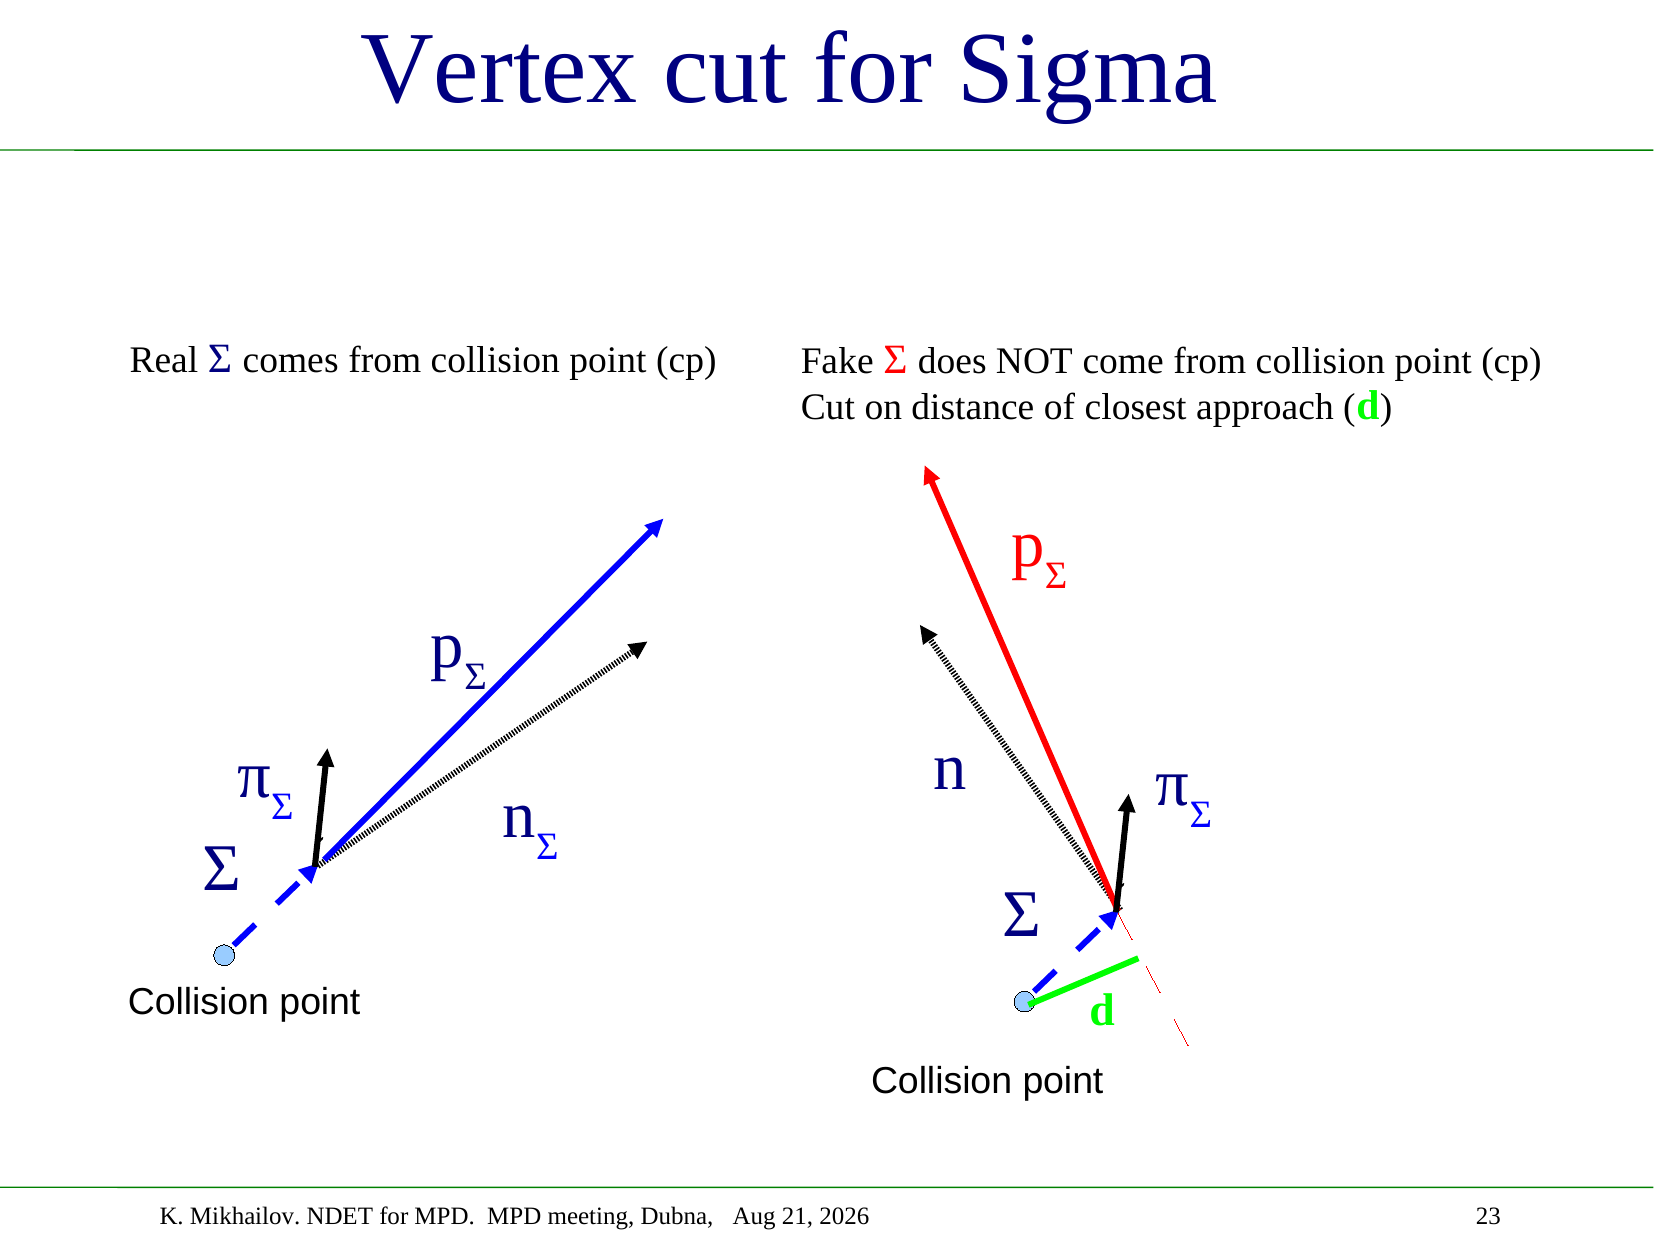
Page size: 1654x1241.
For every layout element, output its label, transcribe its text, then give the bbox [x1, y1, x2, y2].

text_box Collision point [856, 1052, 1119, 1109]
text_box Fake Σ does NOT come from collision point (cp) Cut on distance of closest approach (d) [786, 328, 1556, 437]
text_box [213, 944, 235, 966]
text_box Real Σ comes from collision point (cp) [114, 328, 731, 390]
text_box n [918, 722, 982, 812]
text_box Σ [987, 869, 1057, 960]
title Vertex cut for Sigma [71, 0, 1559, 142]
text_box Σ [187, 823, 256, 913]
text_box pΣ [416, 593, 502, 698]
text_box πΣ [222, 723, 309, 828]
text_box pΣ [996, 492, 1083, 599]
subtitle [82, 297, 1570, 1101]
text_box d [1074, 977, 1130, 1053]
text_box Collision point [113, 974, 376, 1031]
text_box [1014, 991, 1035, 1012]
text_box K. Mikhailov. NDET for MPD. MPD meeting, Dubna, Dec 14, 2009 4 [144, 1195, 1540, 1239]
text_box πΣ [1141, 731, 1227, 836]
text_box nΣ [487, 763, 574, 868]
